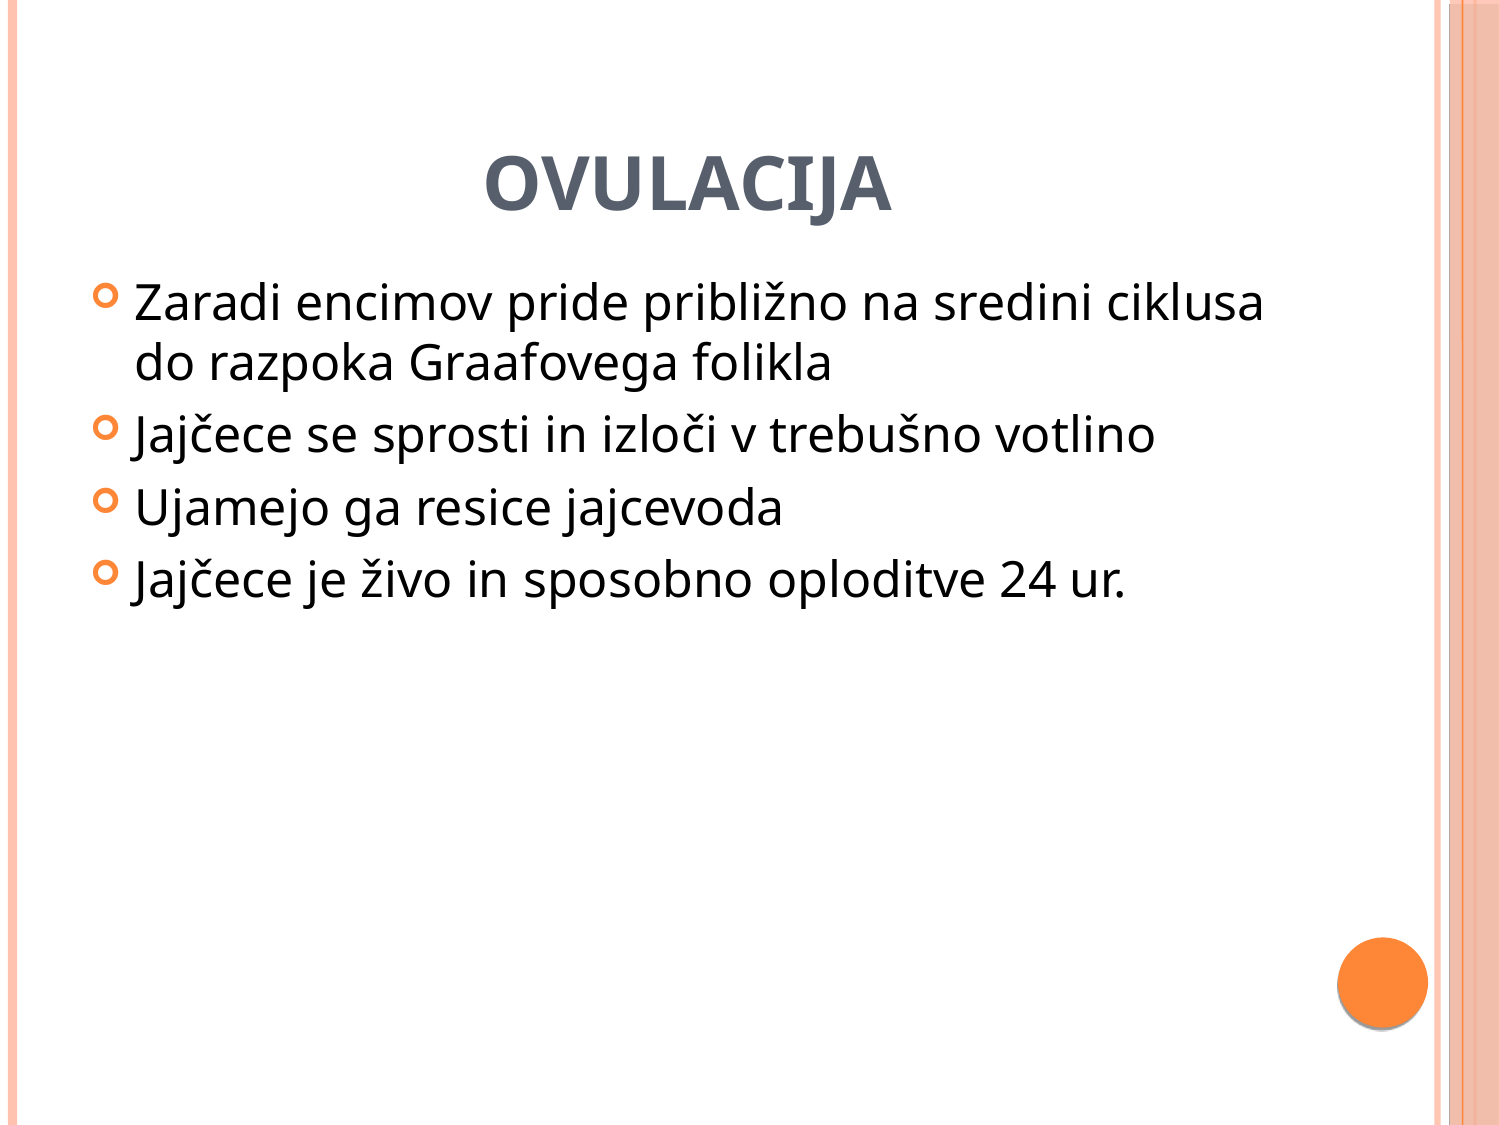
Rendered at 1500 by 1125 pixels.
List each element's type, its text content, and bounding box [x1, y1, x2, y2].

title Ovulacija [75, 45, 1300, 233]
list Zaradi encimov pride približno na sredini ciklusa do razpoka Graafovega folikla Jajčece se sprosti in izloči v trebušno votlino Ujamejo ga resice jajcevoda Jajčece je živo in sposobno oploditve 24 ur. [75, 262, 1300, 1062]
